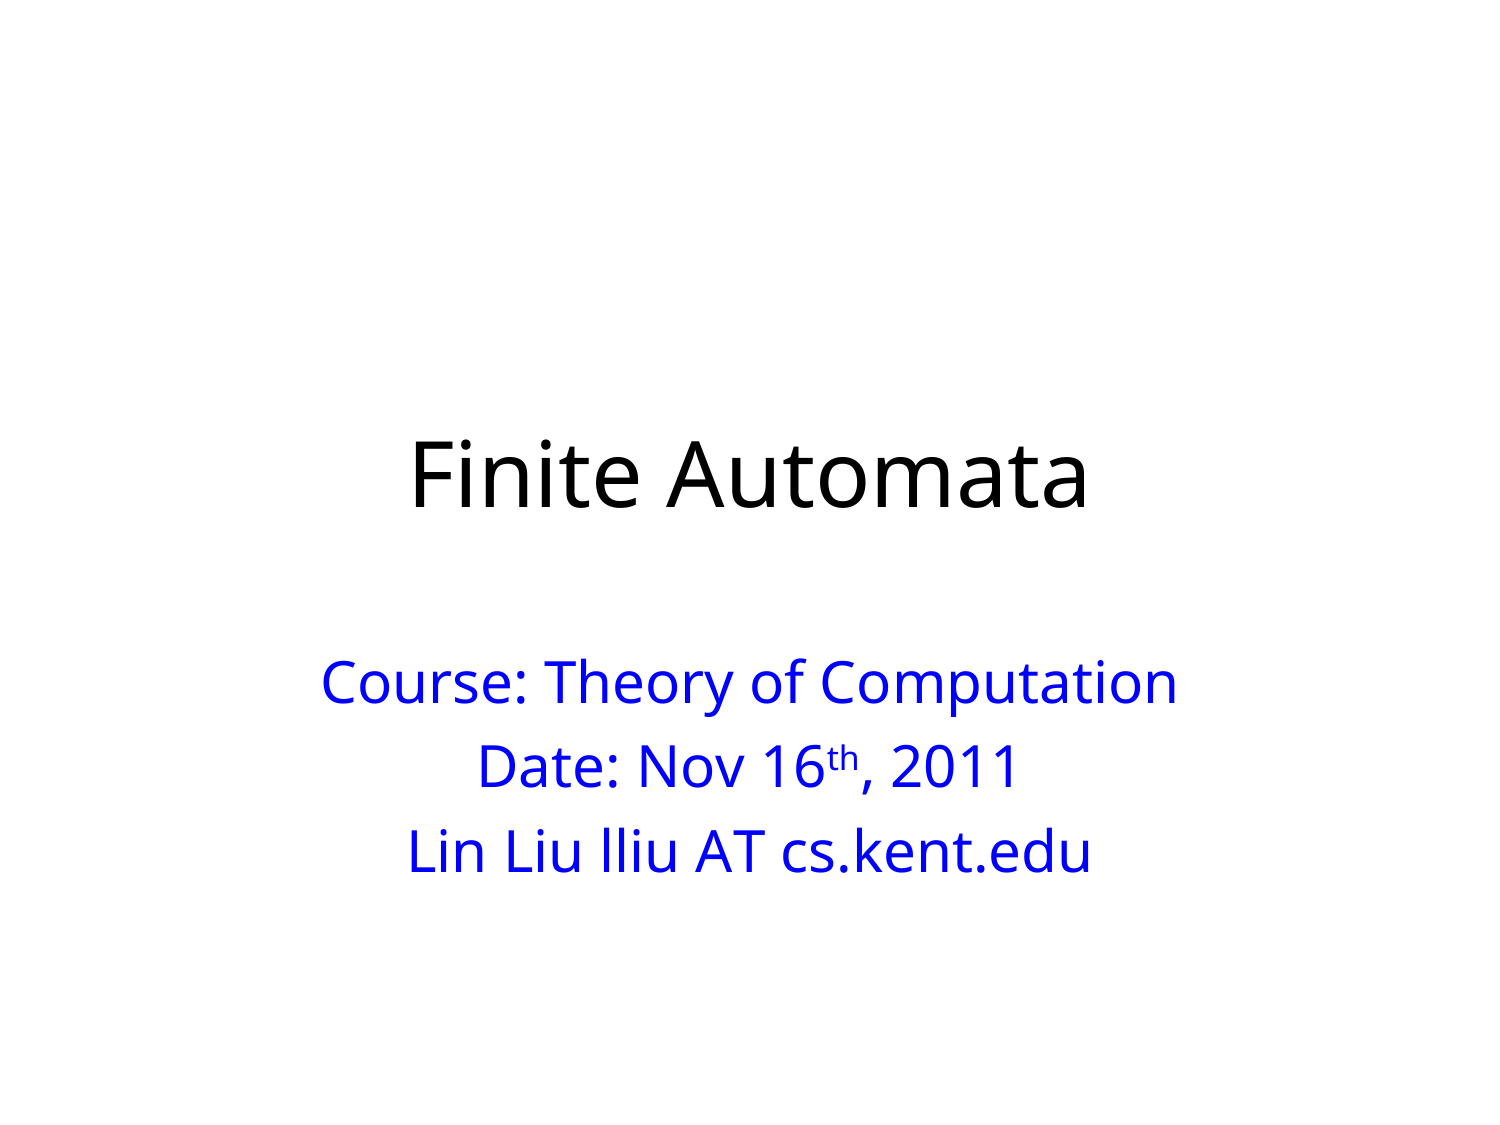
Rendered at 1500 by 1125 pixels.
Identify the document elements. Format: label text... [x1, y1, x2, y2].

subtitle Course: Theory of Computation Date: Nov 16th, 2011 Lin Liu lliu AT cs.kent.edu [225, 637, 1276, 925]
title Finite Automata [112, 350, 1388, 591]
